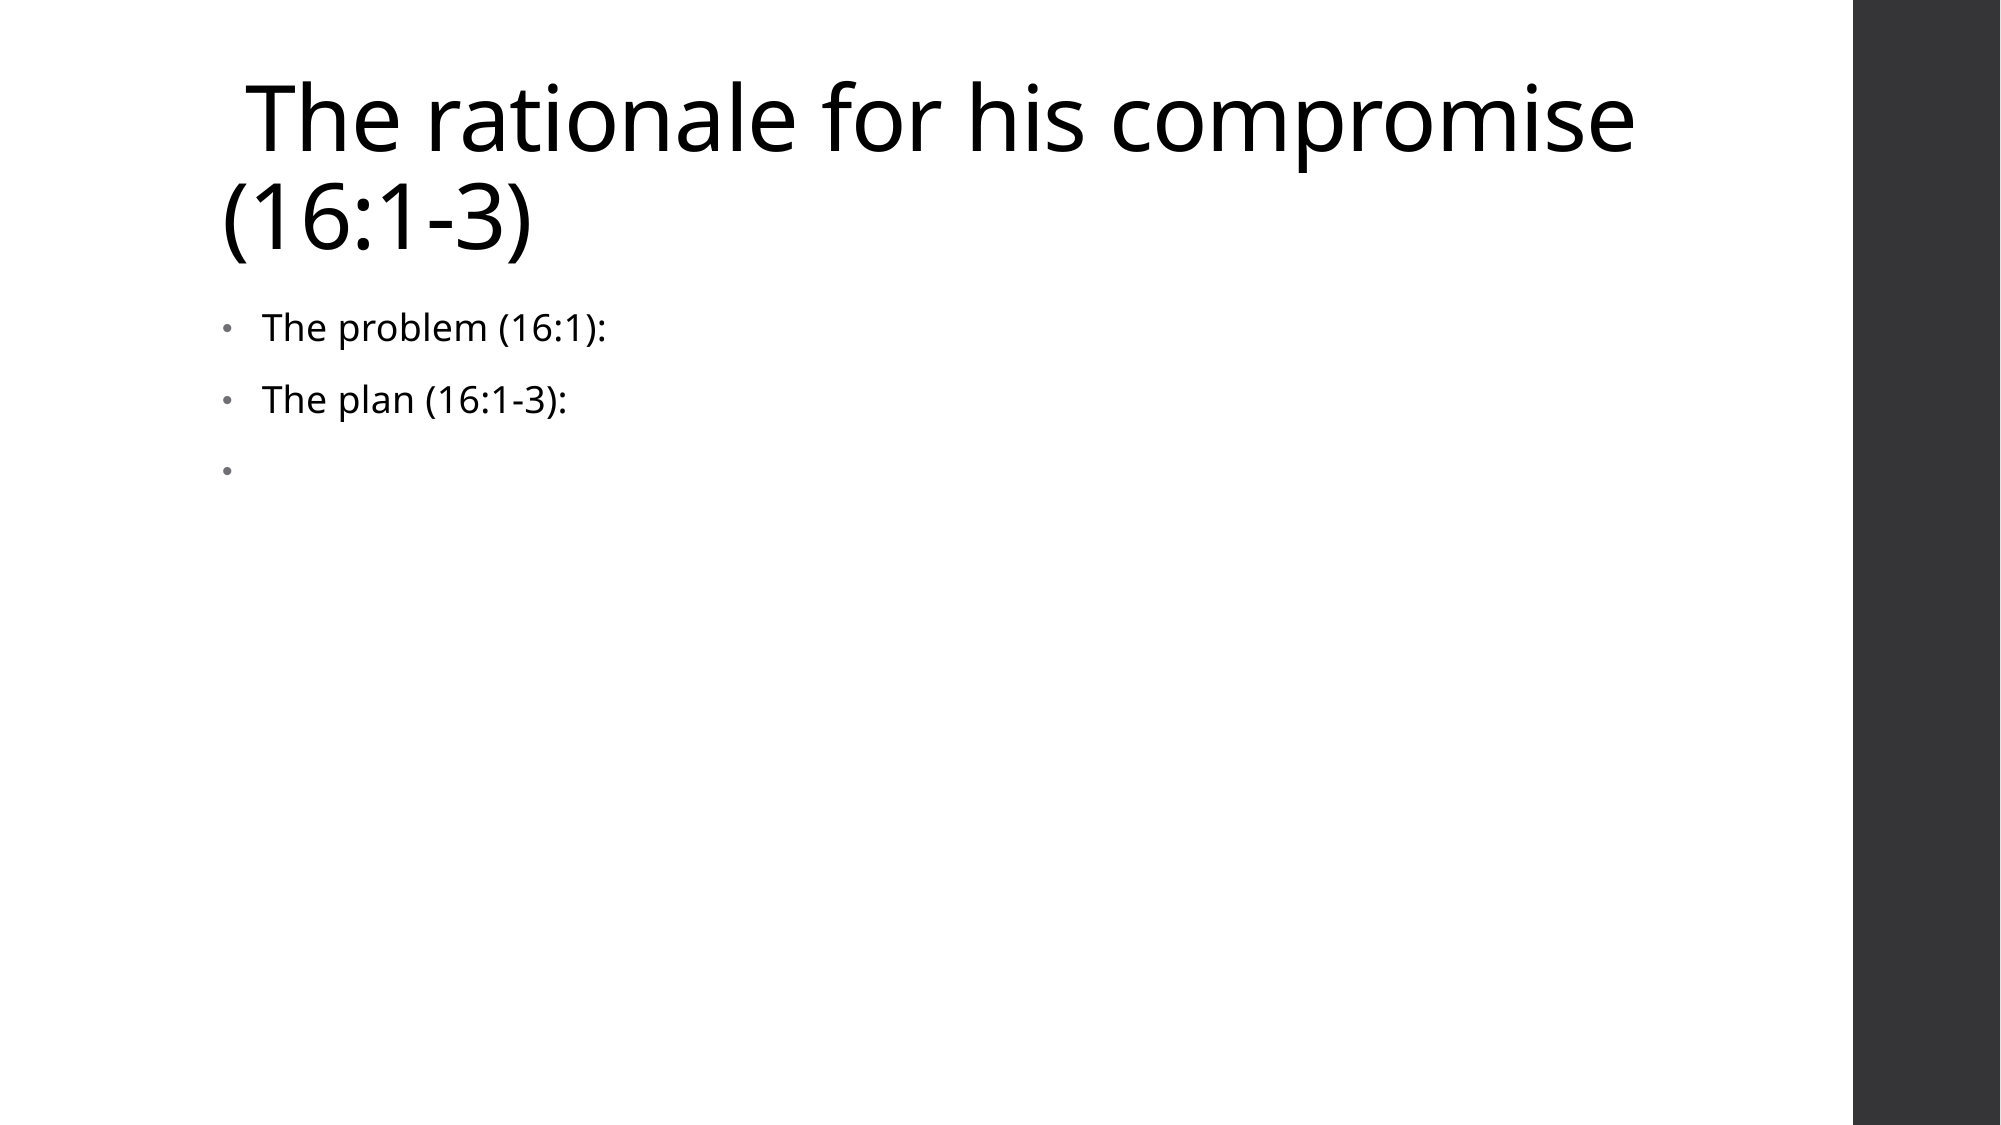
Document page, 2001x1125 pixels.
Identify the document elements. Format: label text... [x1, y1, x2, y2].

title The rationale for his compromise (16:1-3) [206, 60, 1797, 278]
list The problem (16:1): The plan (16:1-3): [206, 299, 1617, 1014]
